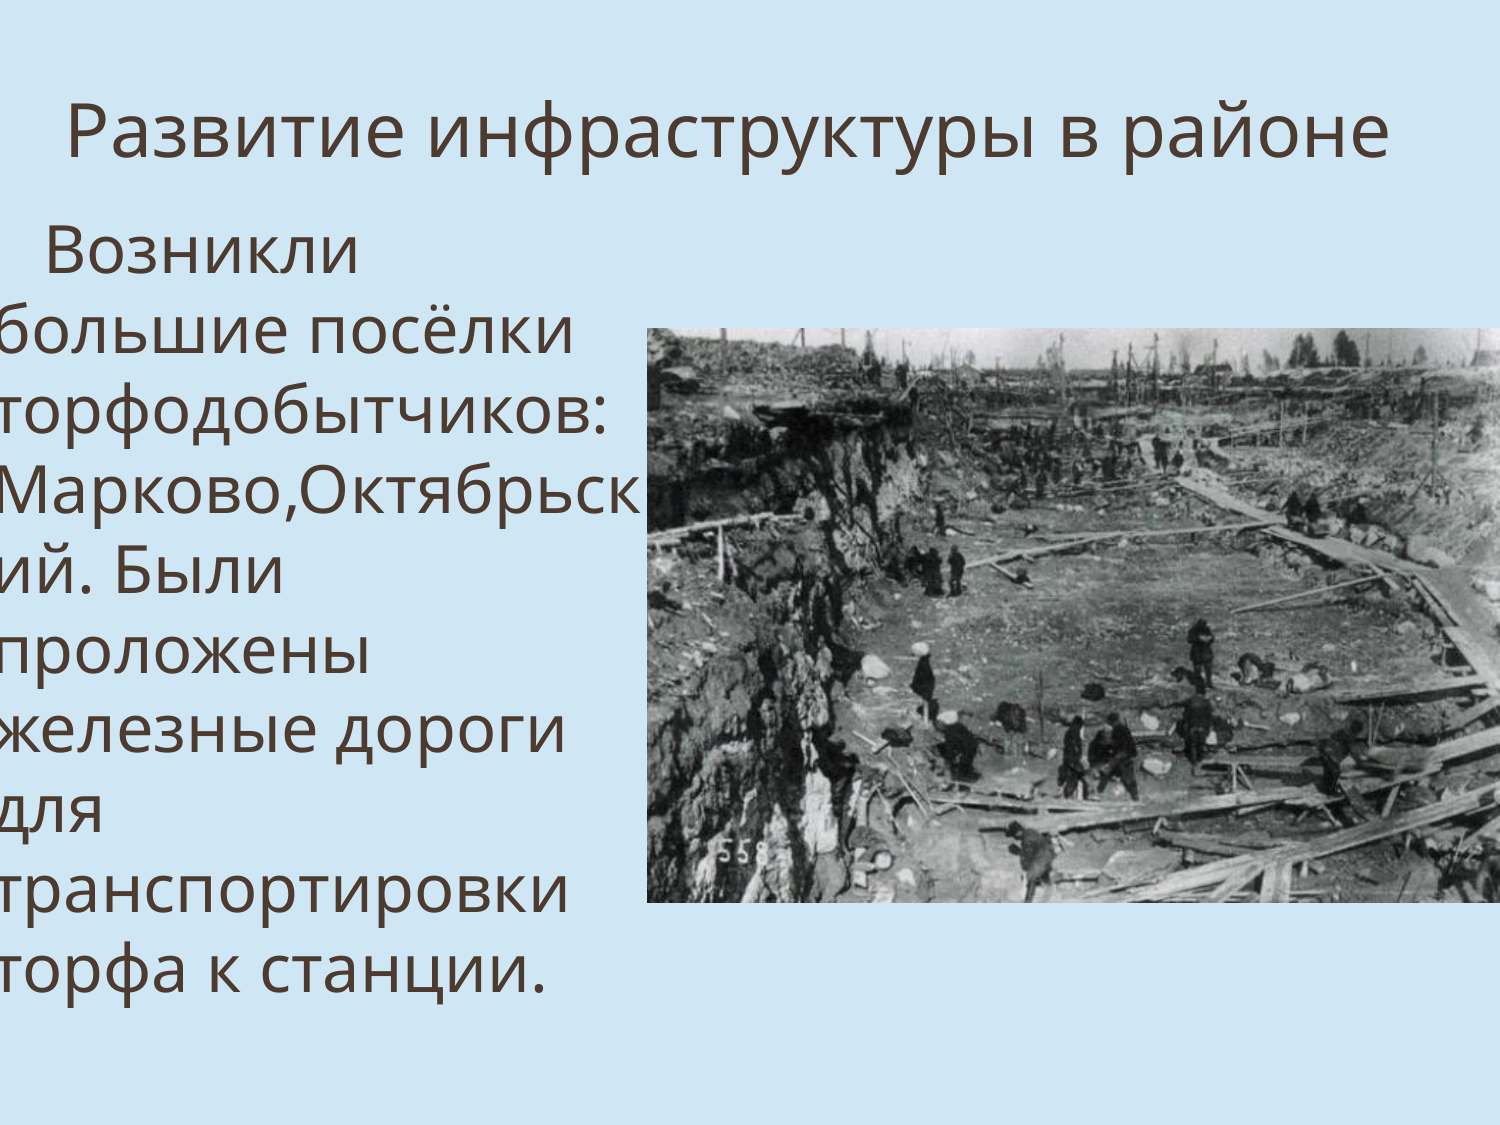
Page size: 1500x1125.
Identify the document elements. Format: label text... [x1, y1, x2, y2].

picture [647, 328, 1500, 903]
list Возникли большие посёлки торфодобытчиков: Марково,Октябрьский. Были проложены железные дороги для транспортировки торфа к станции. [0, 199, 668, 1125]
title Развитие инфраструктуры в районе [50, 75, 1475, 213]
